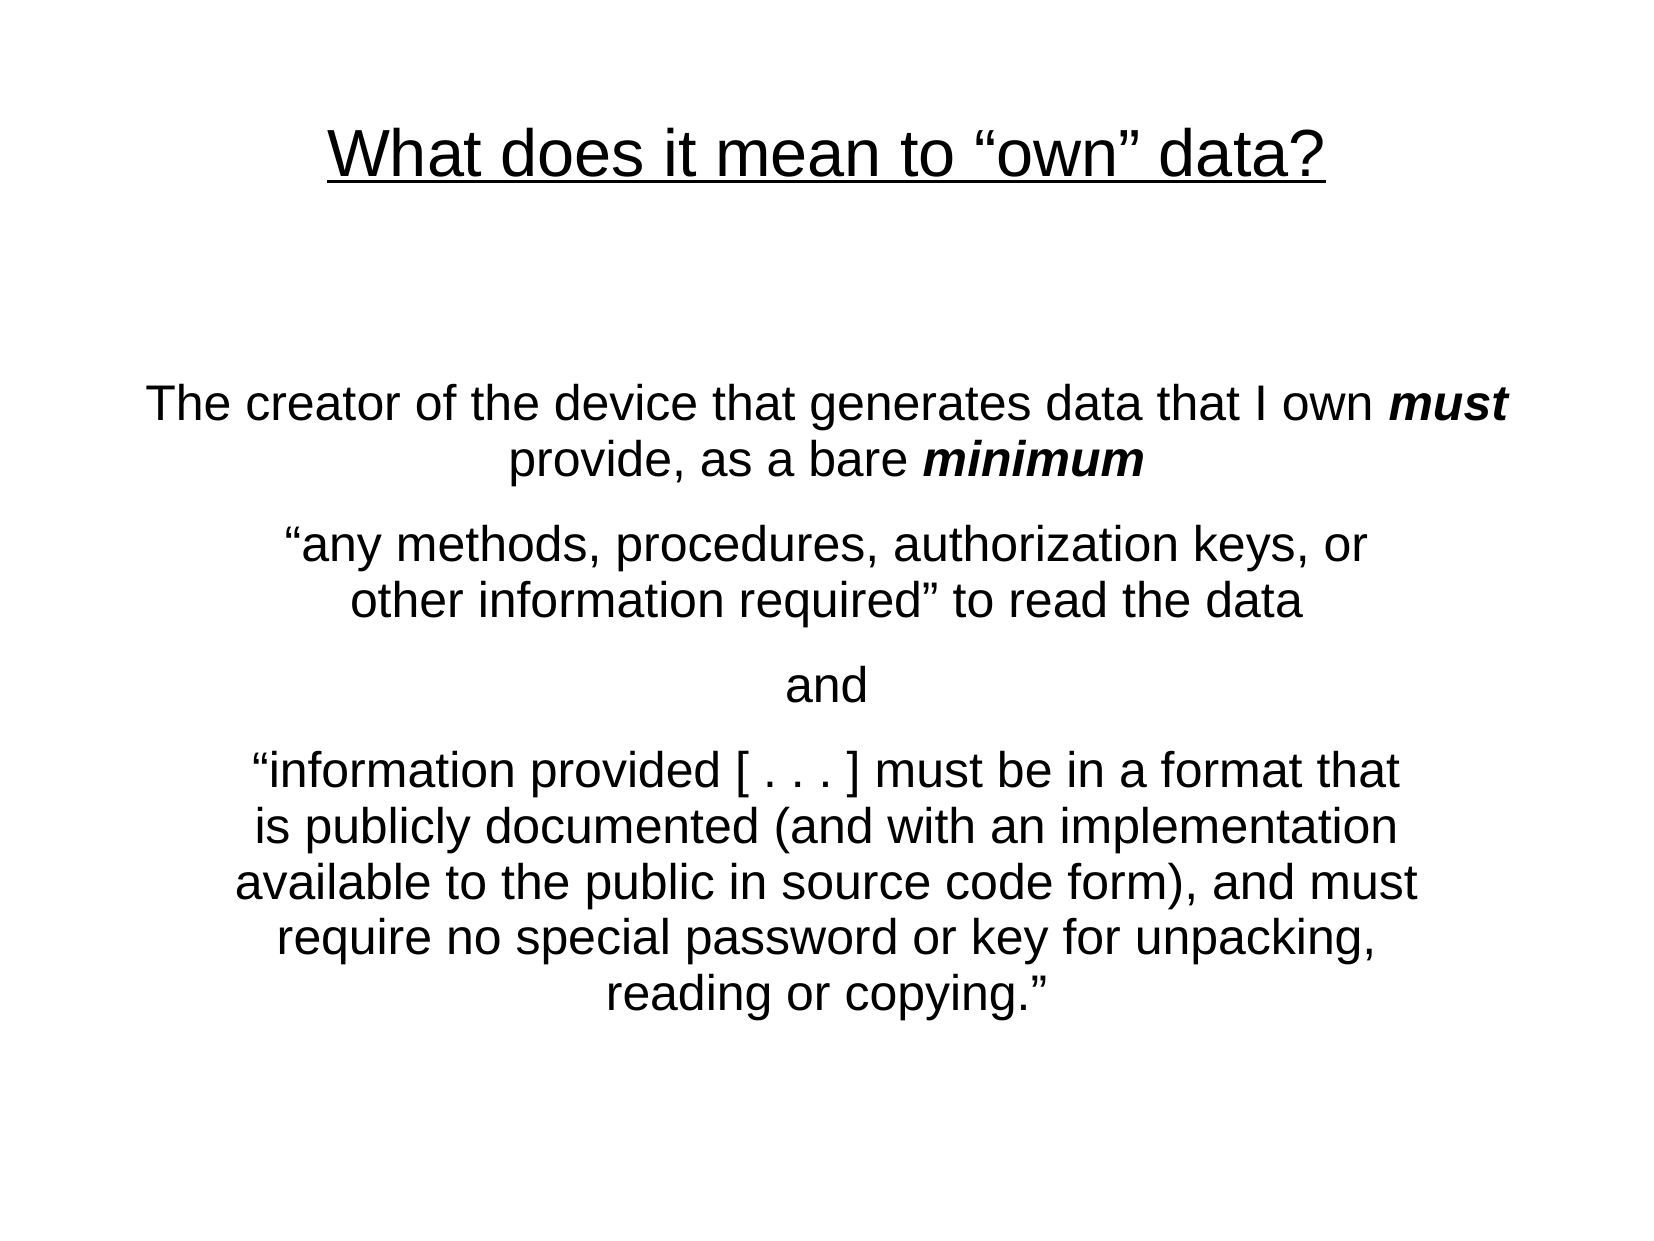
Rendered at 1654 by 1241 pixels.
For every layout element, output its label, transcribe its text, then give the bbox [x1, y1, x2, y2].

title What does it mean to “own” data? [82, 49, 1571, 257]
list The creator of the device that generates data that I own must provide, as a bare minimum “any methods, procedures, authorization keys, or other information required” to read the data and “information provided [ . . . ] must be in a format that is publicly documented (and with an implementation available to the public in source code form), and must require no special password or key for unpacking, reading or copying.” [82, 290, 1571, 1109]
